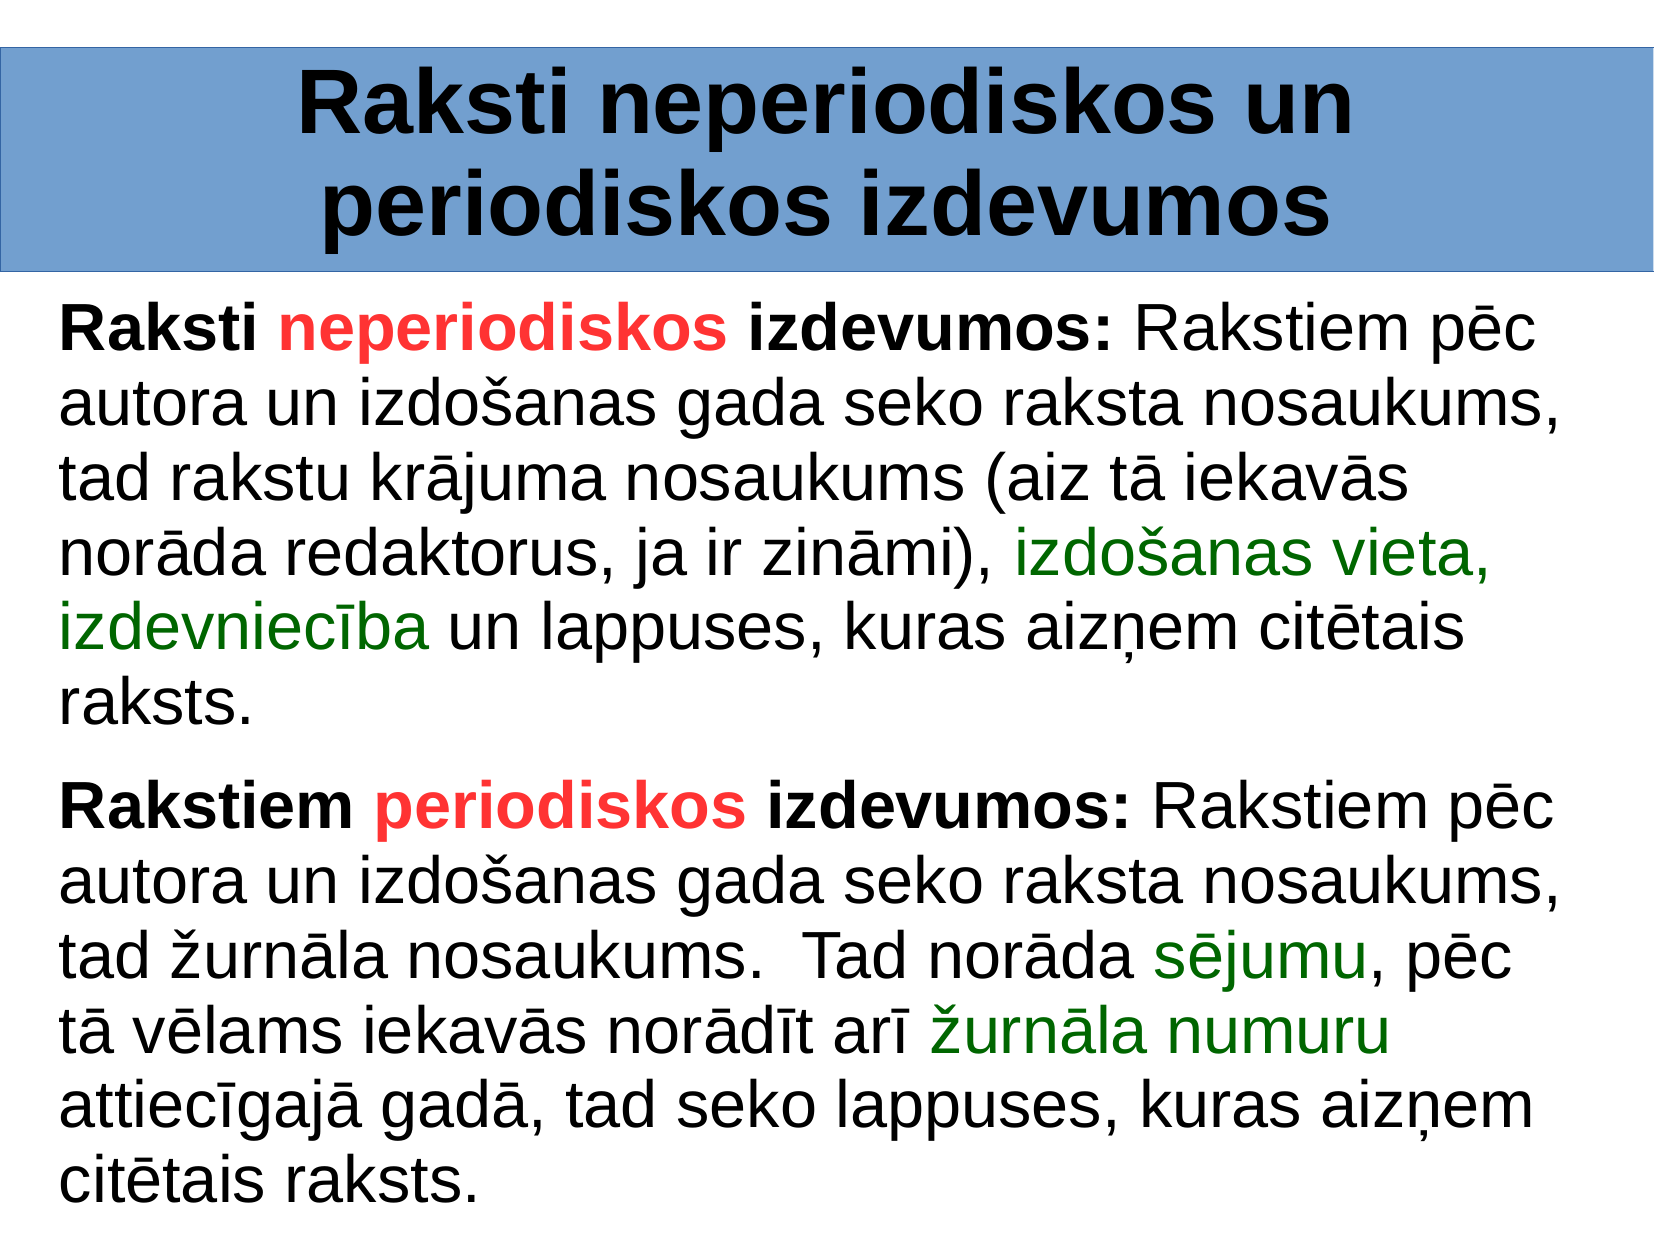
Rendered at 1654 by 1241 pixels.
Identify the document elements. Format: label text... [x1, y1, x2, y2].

title Raksti neperiodiskos un periodiskos izdevumos [82, 49, 1571, 257]
text_box [0, 47, 1654, 272]
list Raksti neperiodiskos izdevumos: Rakstiem pēc autora un izdošanas gada seko raksta nosaukums, tad rakstu krājuma nosaukums (aiz tā iekavās norāda redaktorus, ja ir zināmi), izdošanas vieta, izdevniecība un lappuses, kuras aizņem citētais raksts. Rakstiem periodiskos izdevumos: Rakstiem pēc autora un izdošanas gada seko raksta nosaukums, tad žurnāla nosaukums. Tad norāda sējumu, pēc tā vēlams iekavās norādīt arī žurnāla numuru attiecīgajā gadā, tad seko lappuses, kuras aizņem citētais raksts. [59, 290, 1572, 1229]
